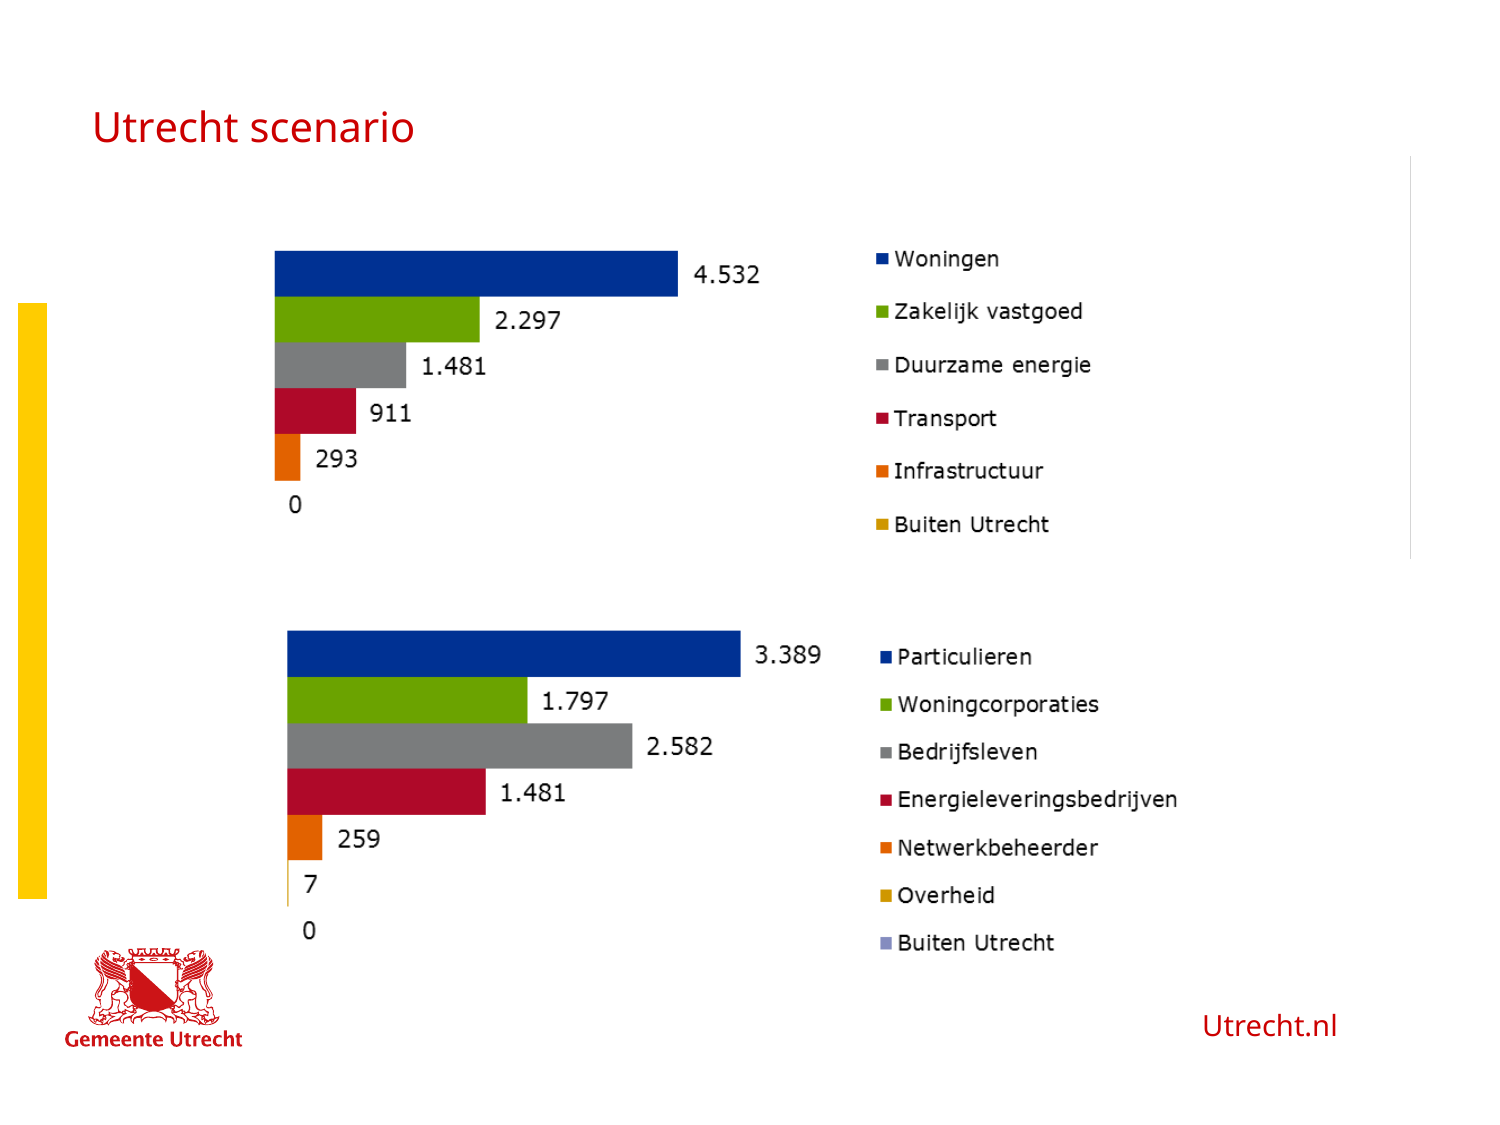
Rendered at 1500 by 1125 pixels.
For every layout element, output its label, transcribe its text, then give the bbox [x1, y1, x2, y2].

title Utrecht scenario [76, 54, 1427, 197]
picture [218, 156, 1424, 997]
